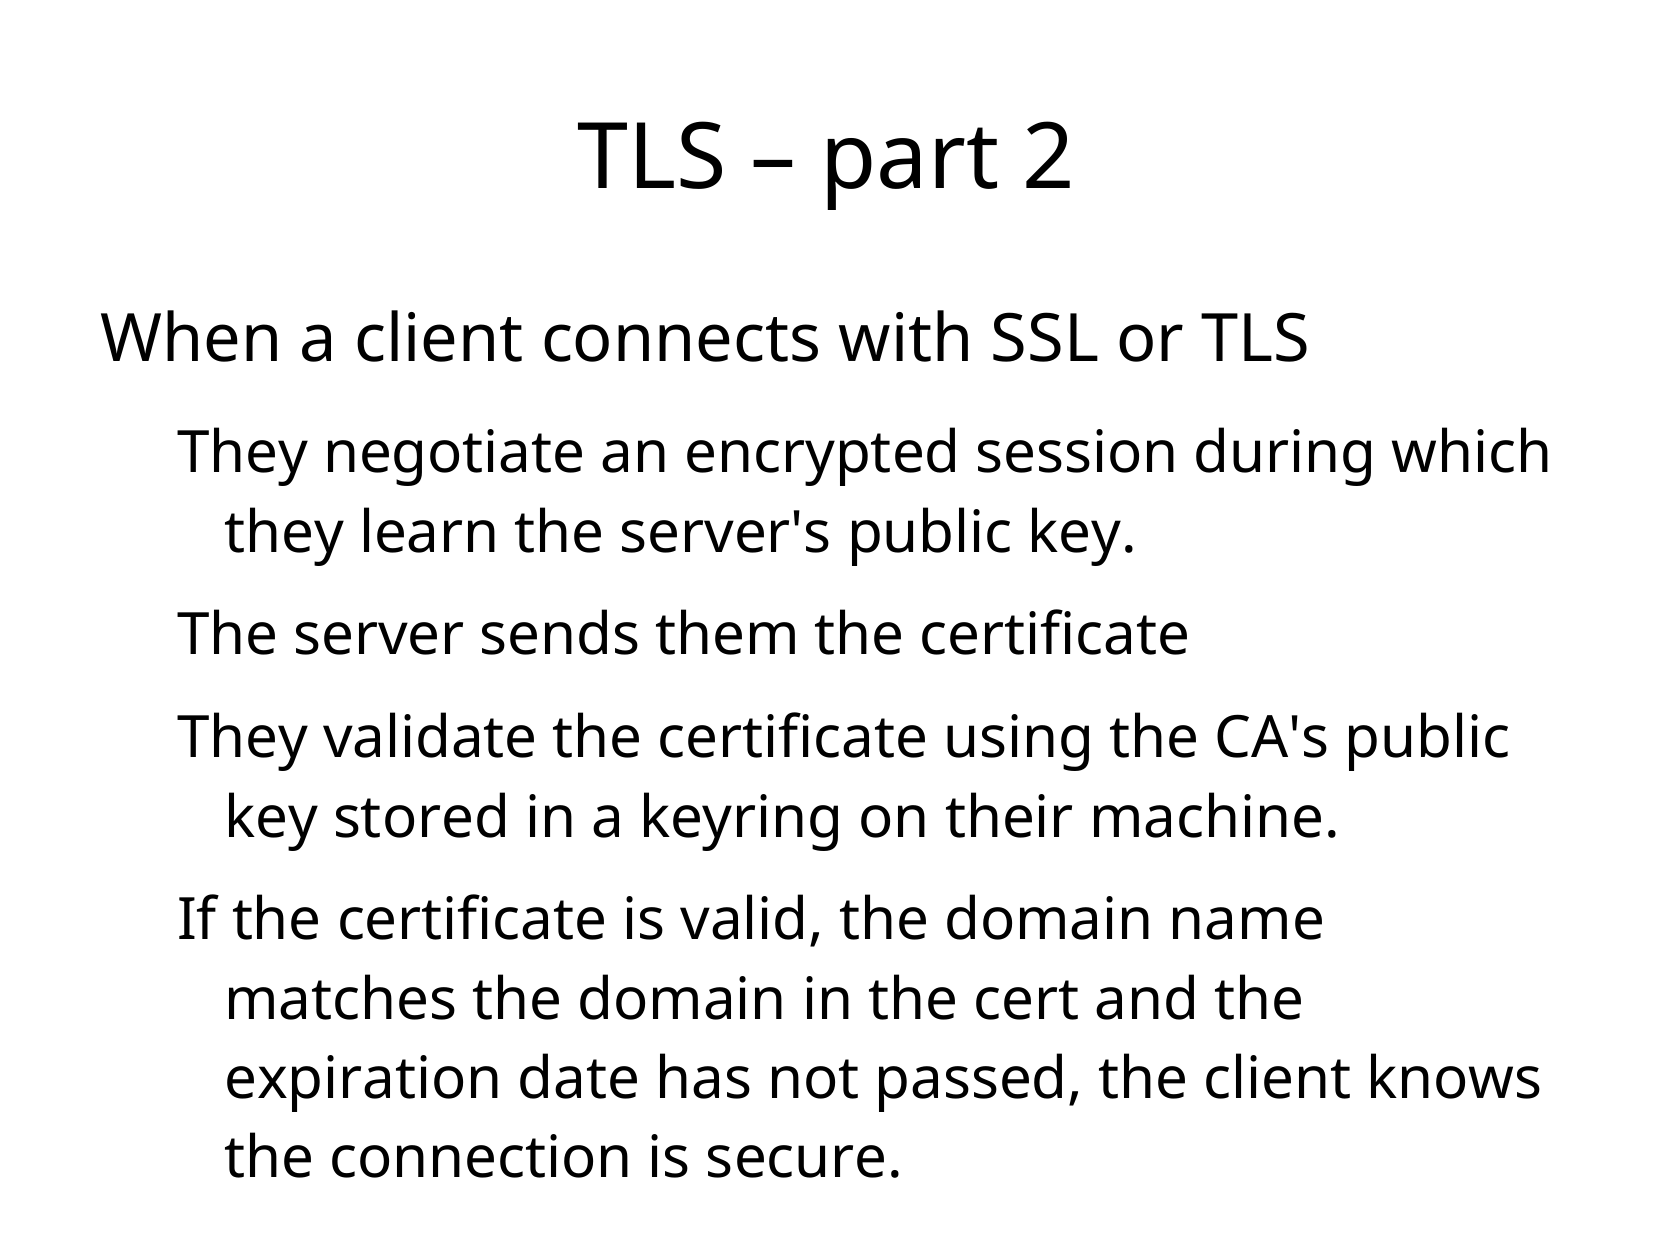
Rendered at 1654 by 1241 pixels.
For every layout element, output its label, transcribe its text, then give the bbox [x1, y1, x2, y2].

title TLS – part 2 [82, 49, 1571, 257]
list When a client connects with SSL or TLS They negotiate an encrypted session during which they learn the server's public key. The server sends them the certificate They validate the certificate using the CA's public key stored in a keyring on their machine. If the certificate is valid, the domain name matches the domain in the cert and the expiration date has not passed, the client knows the connection is secure. [82, 290, 1571, 1109]
